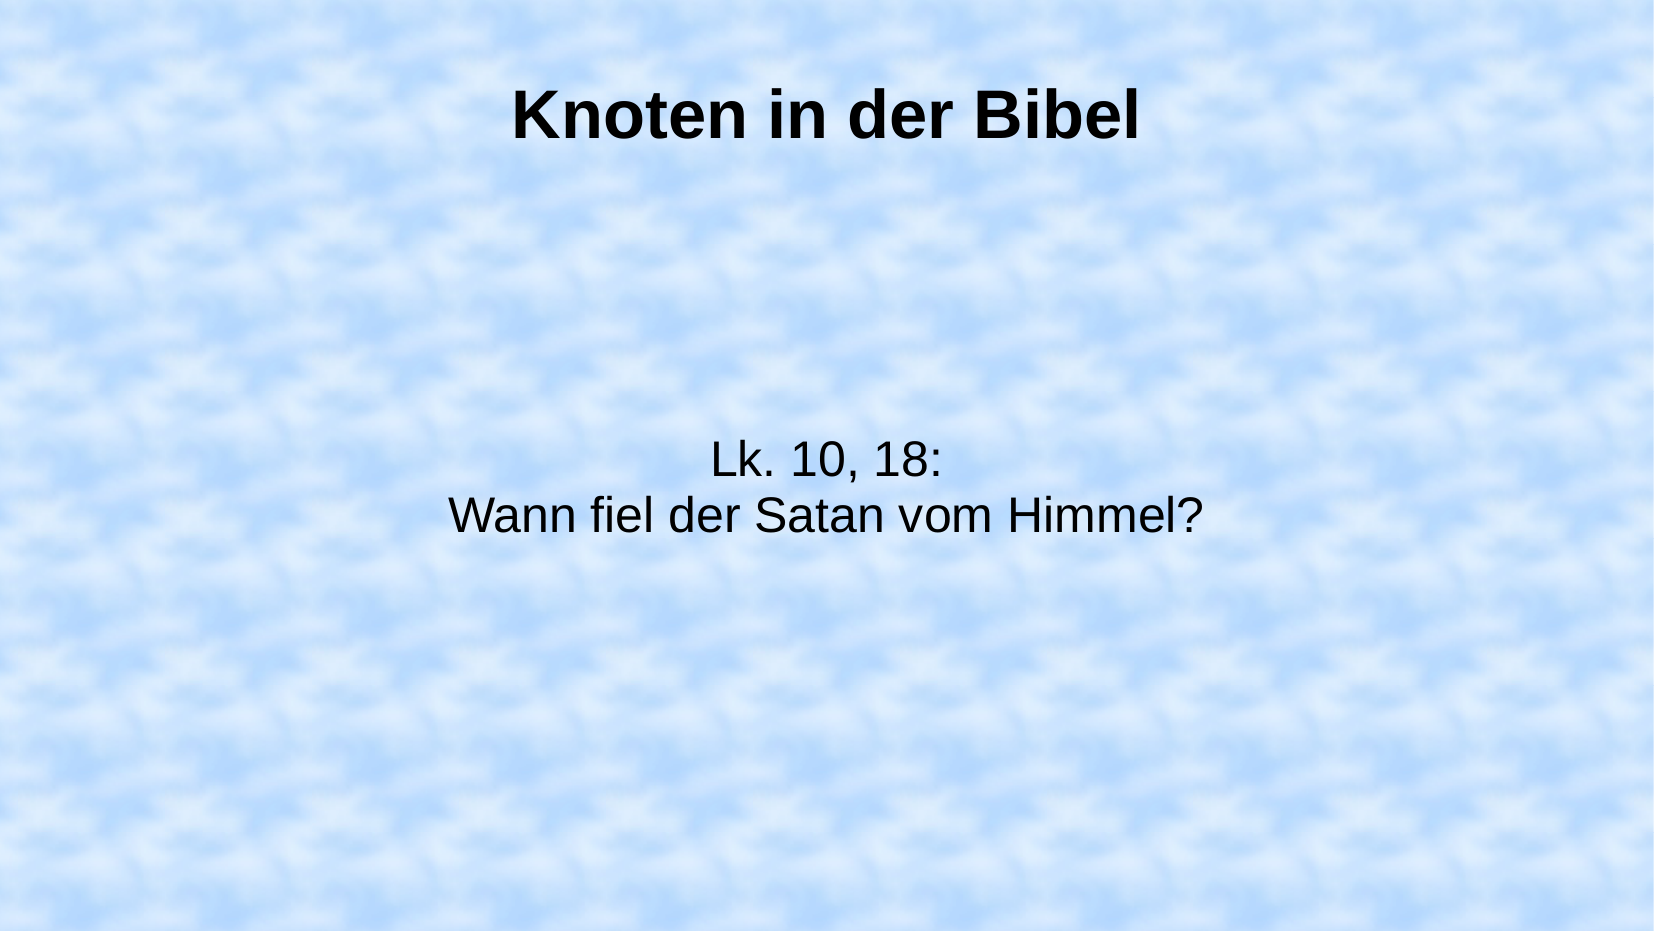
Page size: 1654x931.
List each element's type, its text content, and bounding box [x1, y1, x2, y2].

picture [0, 0, 1654, 931]
title Knoten in der Bibel [82, 37, 1571, 193]
subtitle Lk. 10, 18: Wann fiel der Satan vom Himmel? [82, 217, 1571, 758]
